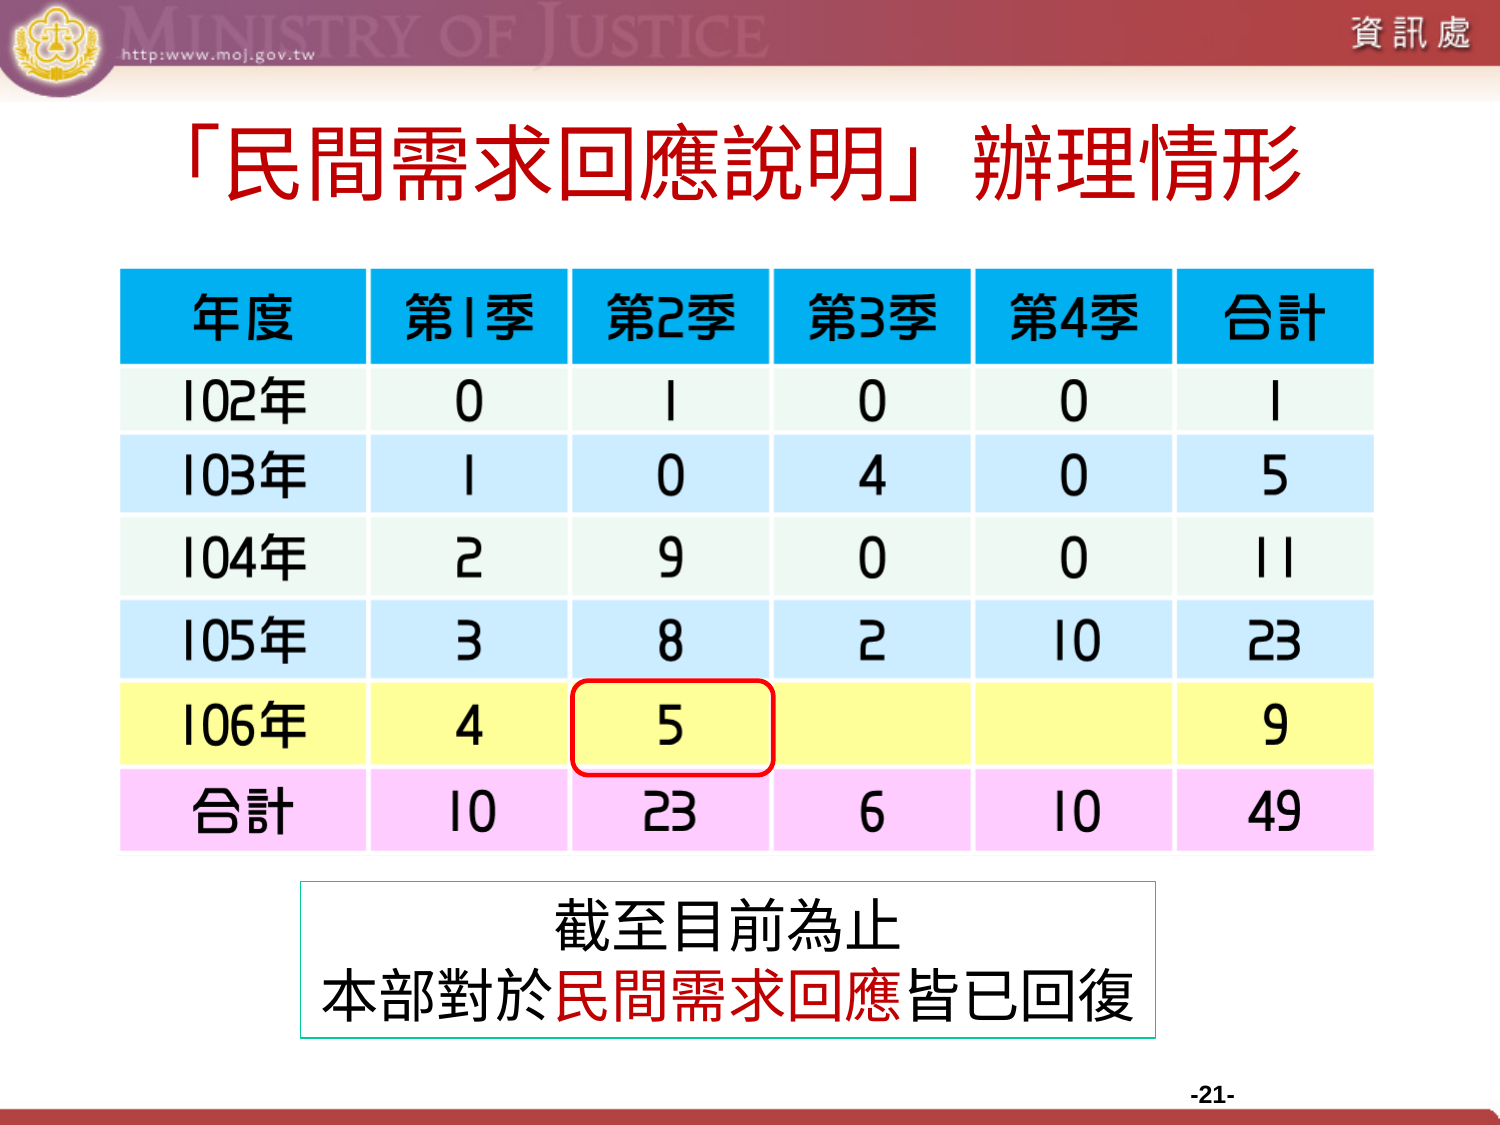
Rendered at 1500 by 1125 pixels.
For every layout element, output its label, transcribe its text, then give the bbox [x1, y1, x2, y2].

text_box 截至目前為止 本部對於民間需求回應皆已回復 [300, 881, 1156, 1038]
text_box -21- [1175, 1070, 1488, 1109]
text_box 「民間需求回應說明」辦理情形 [123, 103, 1333, 220]
picture [117, 266, 1377, 875]
